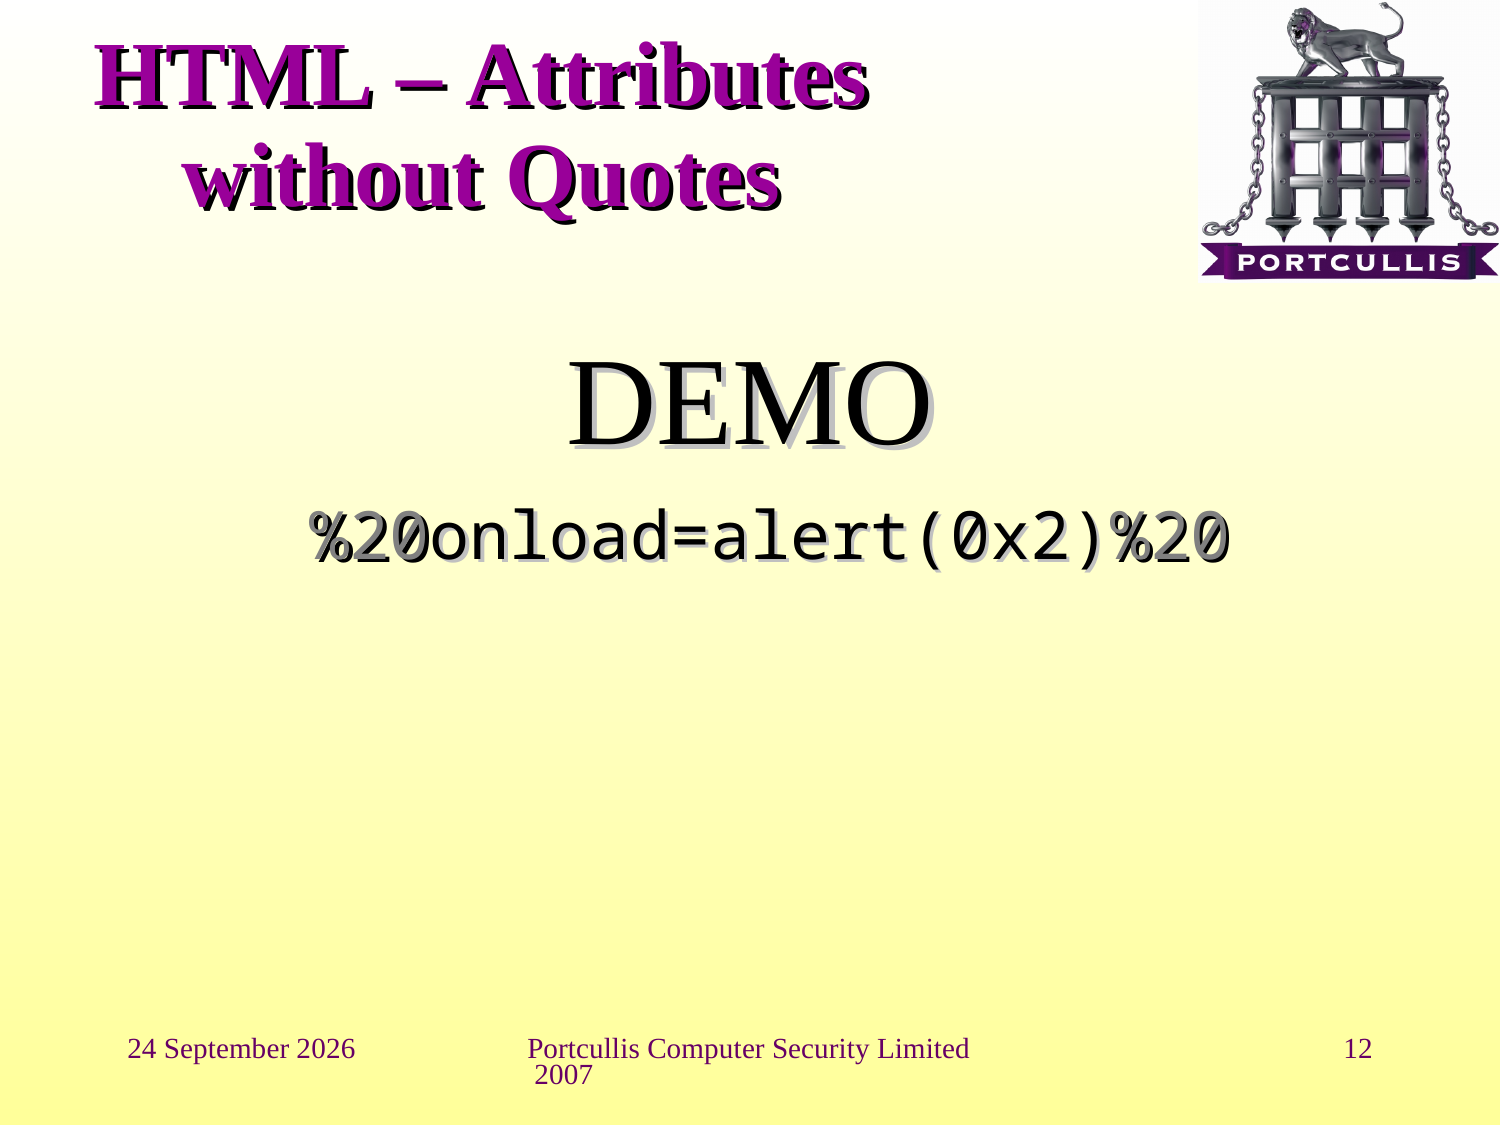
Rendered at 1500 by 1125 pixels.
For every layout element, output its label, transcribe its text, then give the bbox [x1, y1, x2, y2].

title HTML – Attributes without Quotes [0, 0, 963, 250]
list DEMO %20onload=alert(0x2)%20 [112, 324, 1388, 1001]
picture [1198, 0, 1500, 283]
